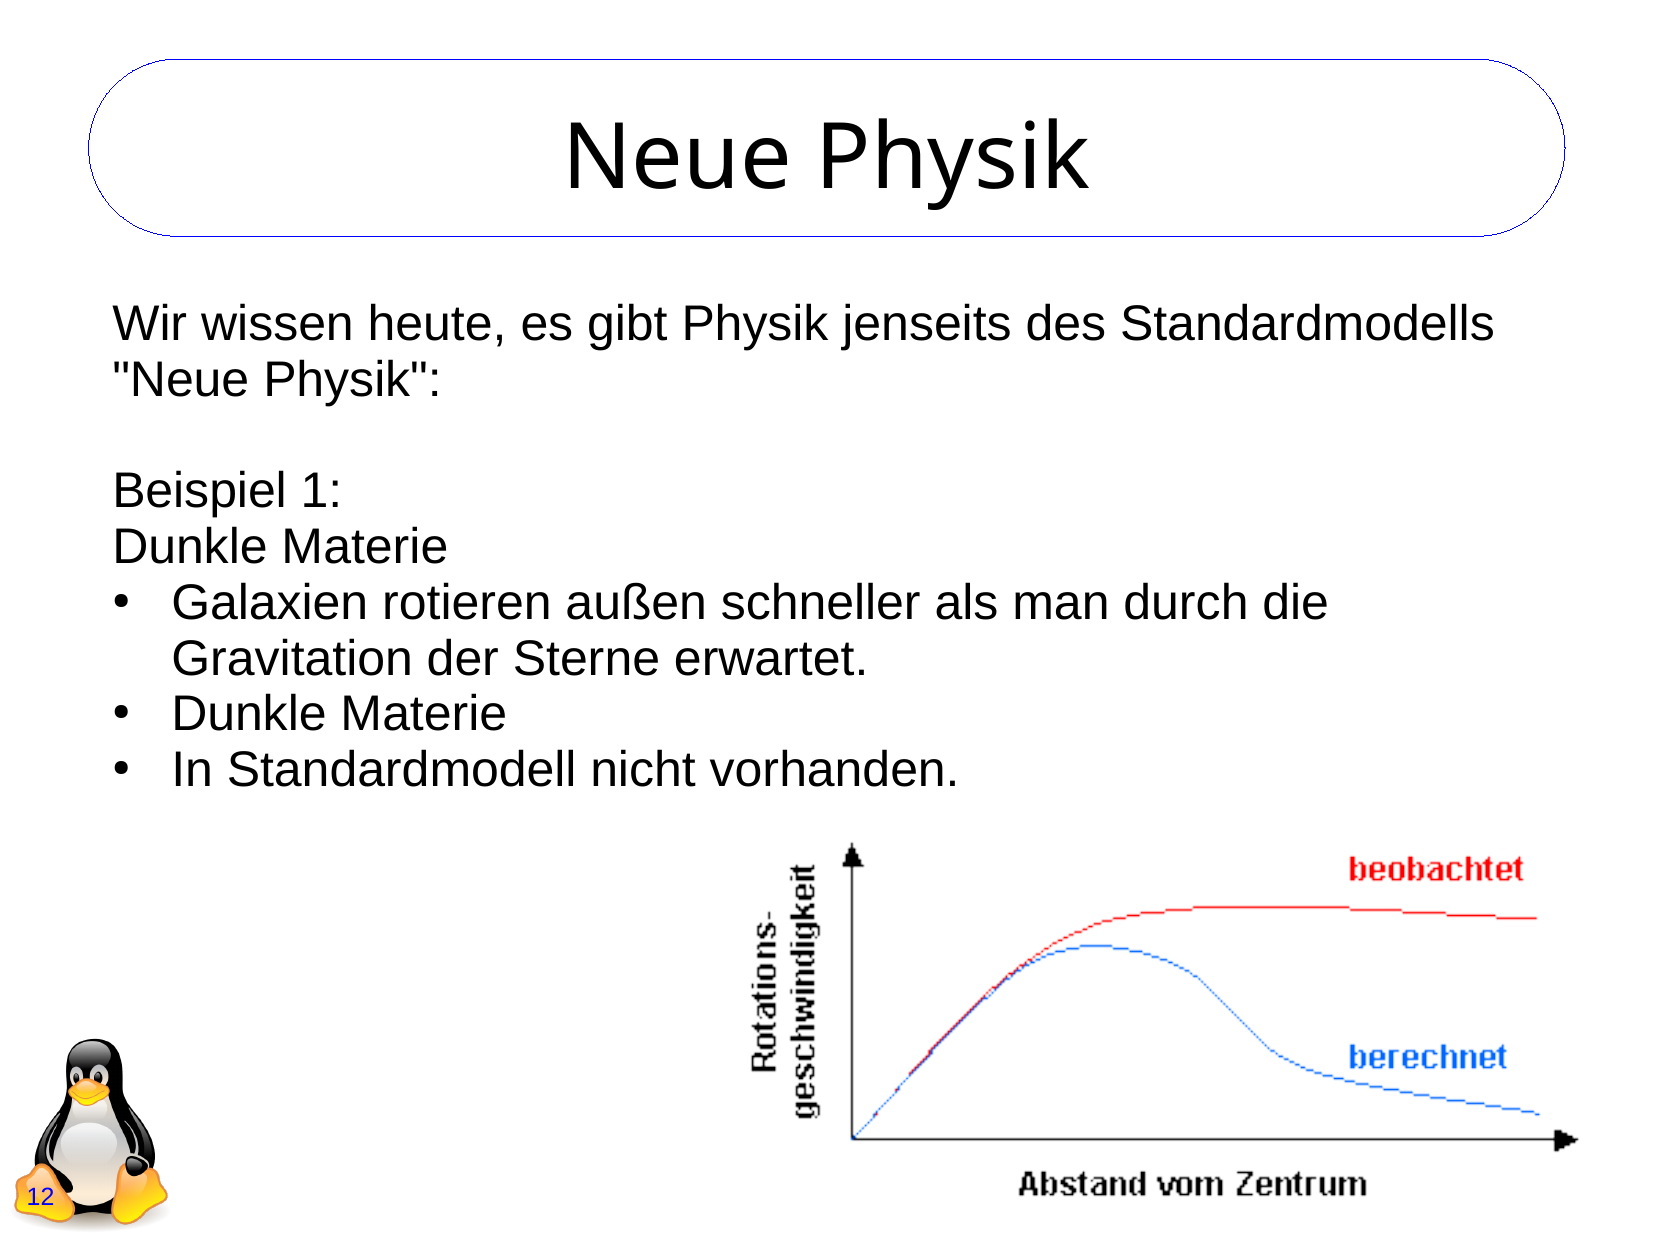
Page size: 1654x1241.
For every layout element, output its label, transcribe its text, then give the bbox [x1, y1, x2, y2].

picture [2, 1030, 178, 1241]
title Neue Physik [82, 56, 1571, 250]
text_box Wir wissen heute, es gibt Physik jenseits des Standardmodells "Neue Physik": Beispiel 1: Dunkle Materie Galaxien rotieren außen schneller als man durch die Gravitation der Sterne erwartet. Dunkle Materie In Standardmodell nicht vorhanden. [112, 295, 1536, 1099]
picture [708, 752, 1654, 1241]
